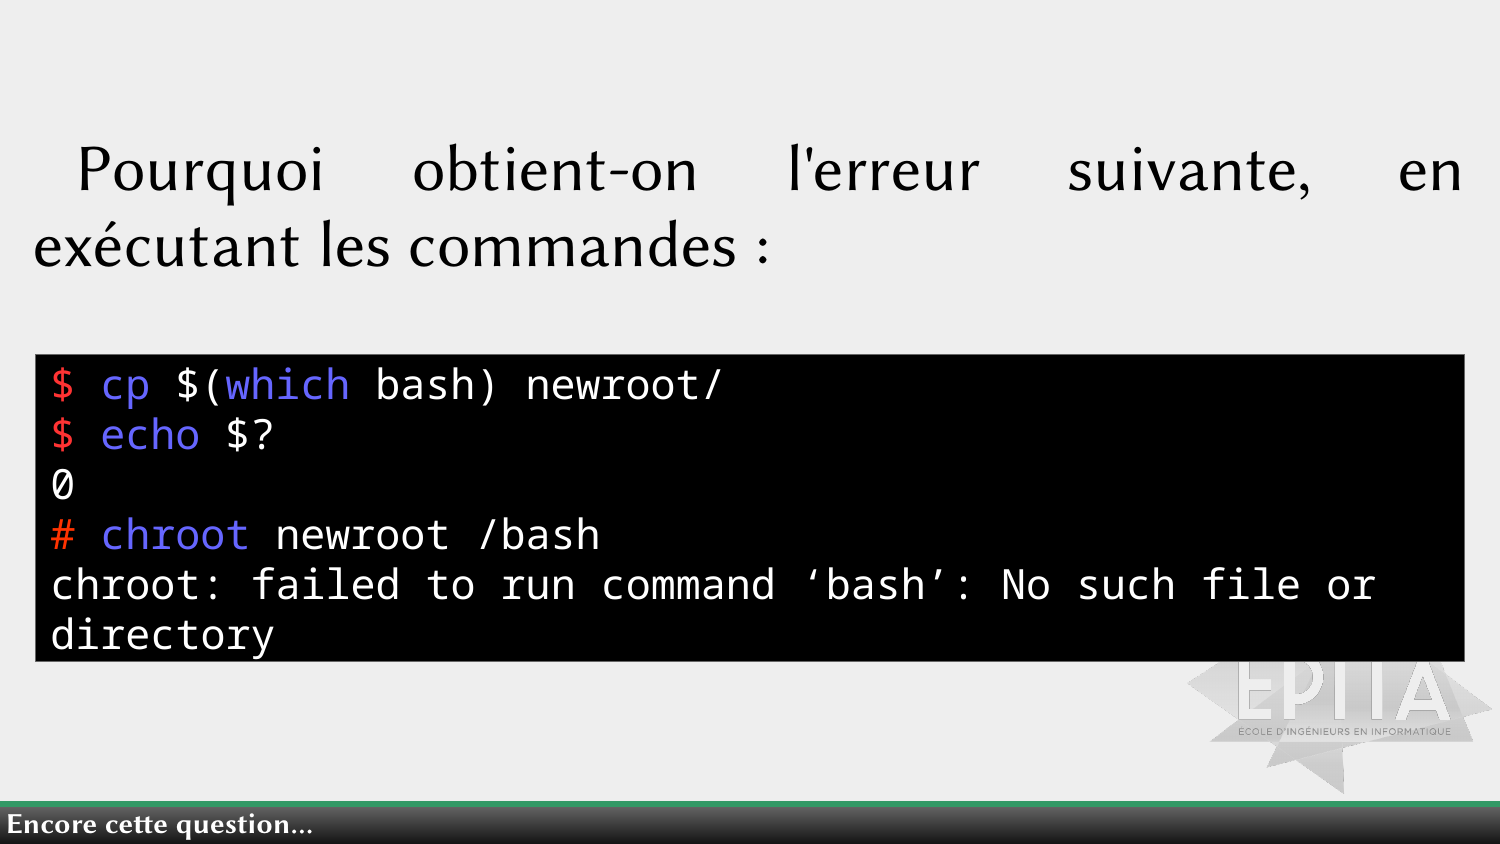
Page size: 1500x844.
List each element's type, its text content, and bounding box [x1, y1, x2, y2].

list Pourquoi obtient-on l'erreur suivante, en exécutant les commandes : [33, 129, 1467, 284]
title Encore cette question… [5, 801, 1075, 844]
picture [1187, 587, 1492, 794]
text_box $ cp $(which bash) newroot/ $ echo $? 0 # chroot newroot /bash chroot: failed to run command ‘bash’: No such file or directory [35, 354, 1465, 662]
